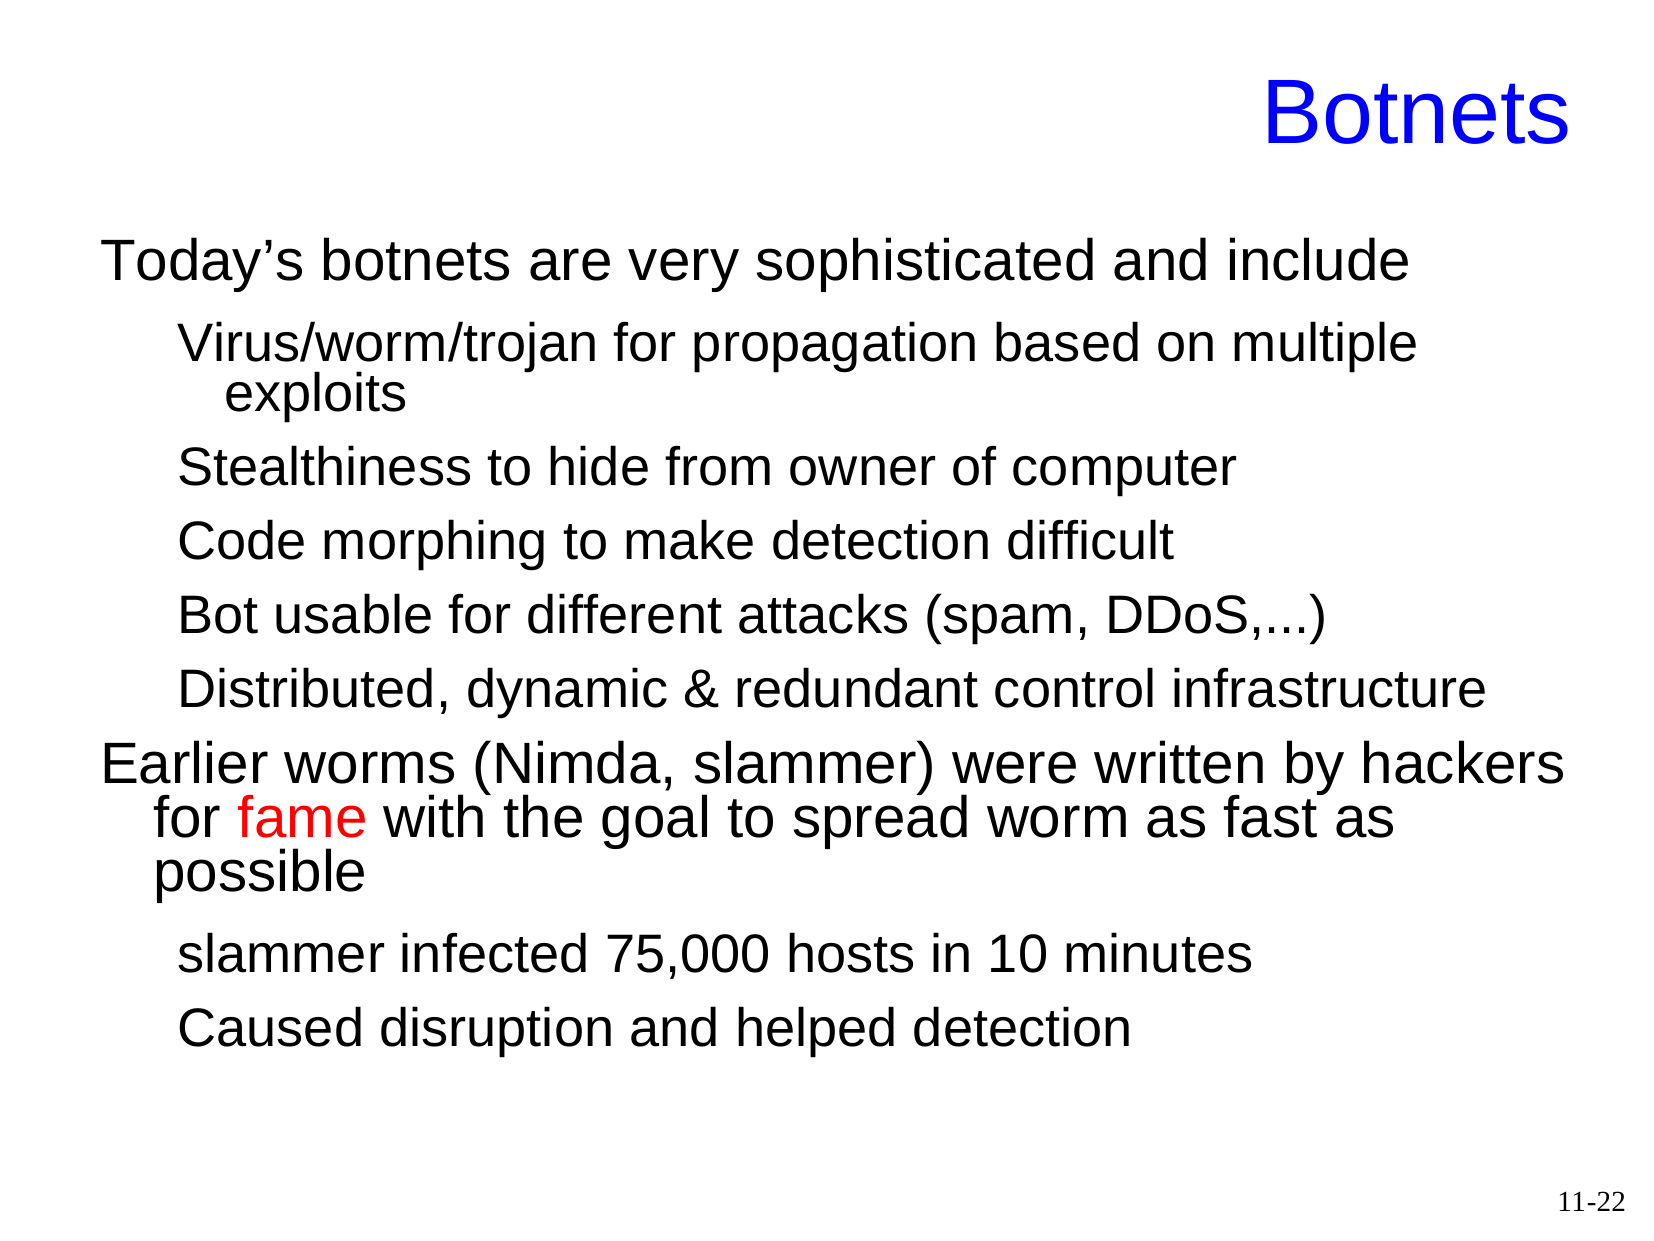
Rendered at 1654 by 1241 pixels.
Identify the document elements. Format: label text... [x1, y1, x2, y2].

title Botnets [84, 11, 1573, 218]
list Today’s botnets are very sophisticated and include Virus/worm/trojan for propagation based on multiple exploits Stealthiness to hide from owner of computer Code morphing to make detection difficult Bot usable for different attacks (spam, DDoS,...) Distributed, dynamic & redundant control infrastructure Earlier worms (Nimda, slammer) were written by hackers for fame with the goal to spread worm as fast as possible slammer infected 75,000 hosts in 10 minutes Caused disruption and helped detection [82, 237, 1571, 1170]
